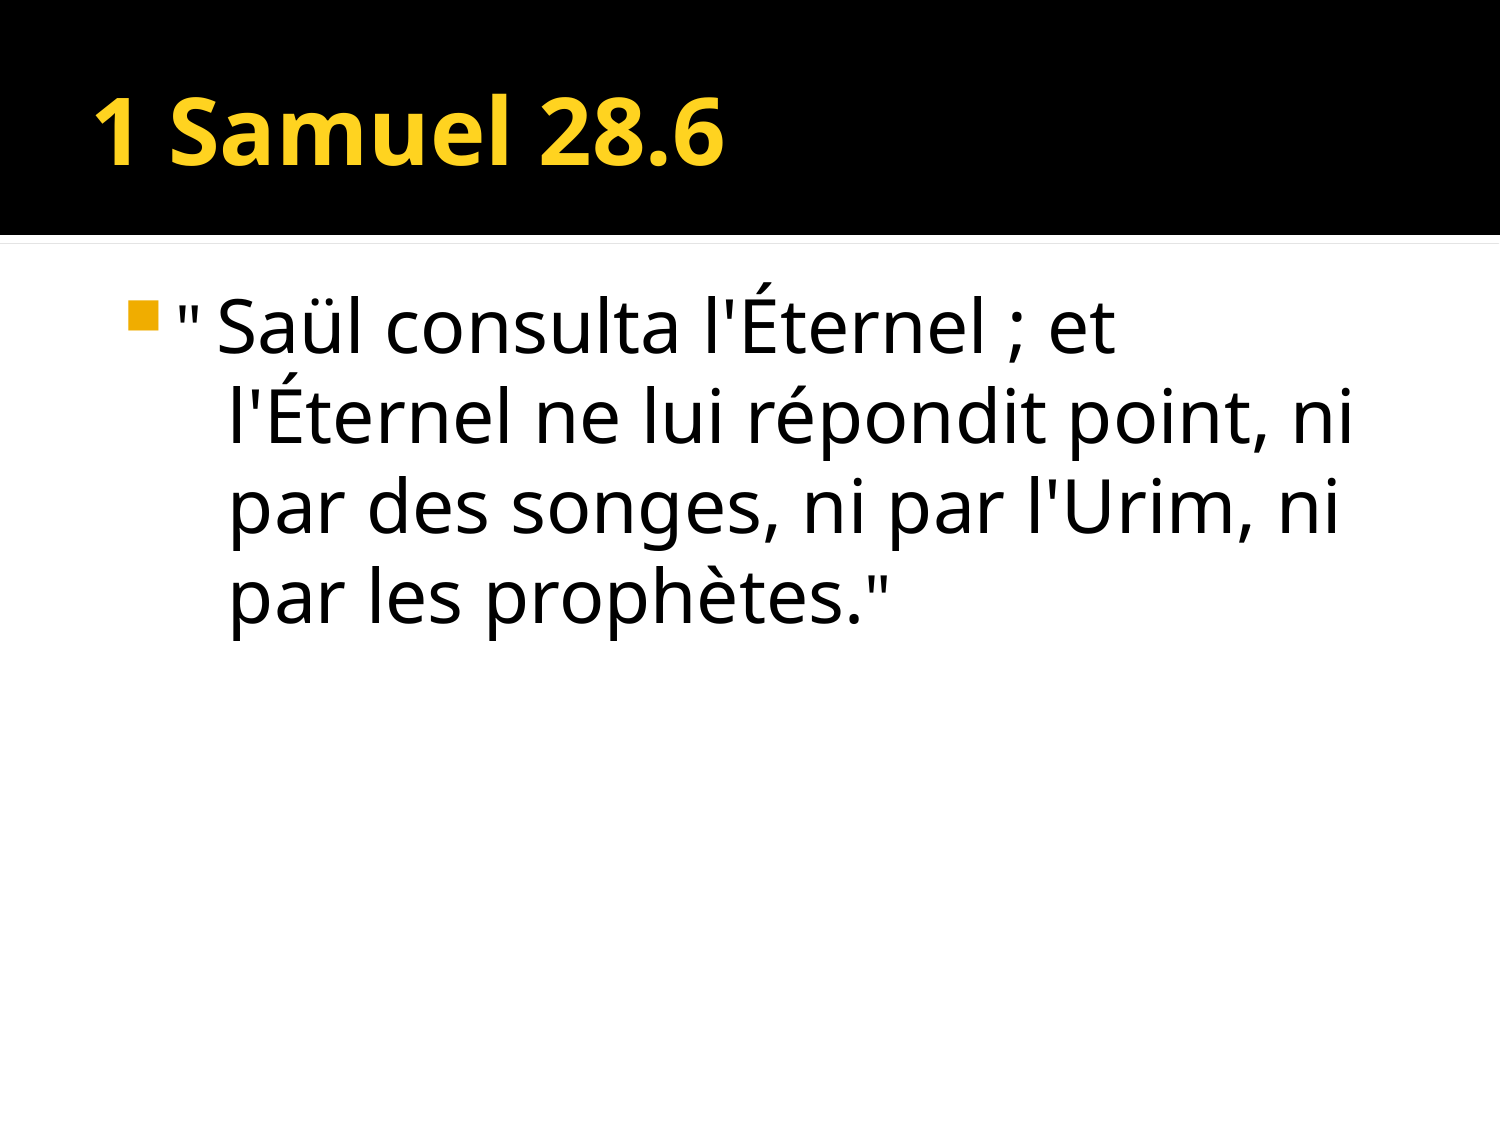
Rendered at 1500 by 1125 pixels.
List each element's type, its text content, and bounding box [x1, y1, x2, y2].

title 1 Samuel 28.6 [75, 25, 1426, 232]
list " Saül consulta l'Éternel ; et l'Éternel ne lui répondit point, ni par des songes, ni par l'Urim, ni par les prophètes." [75, 263, 1425, 916]
